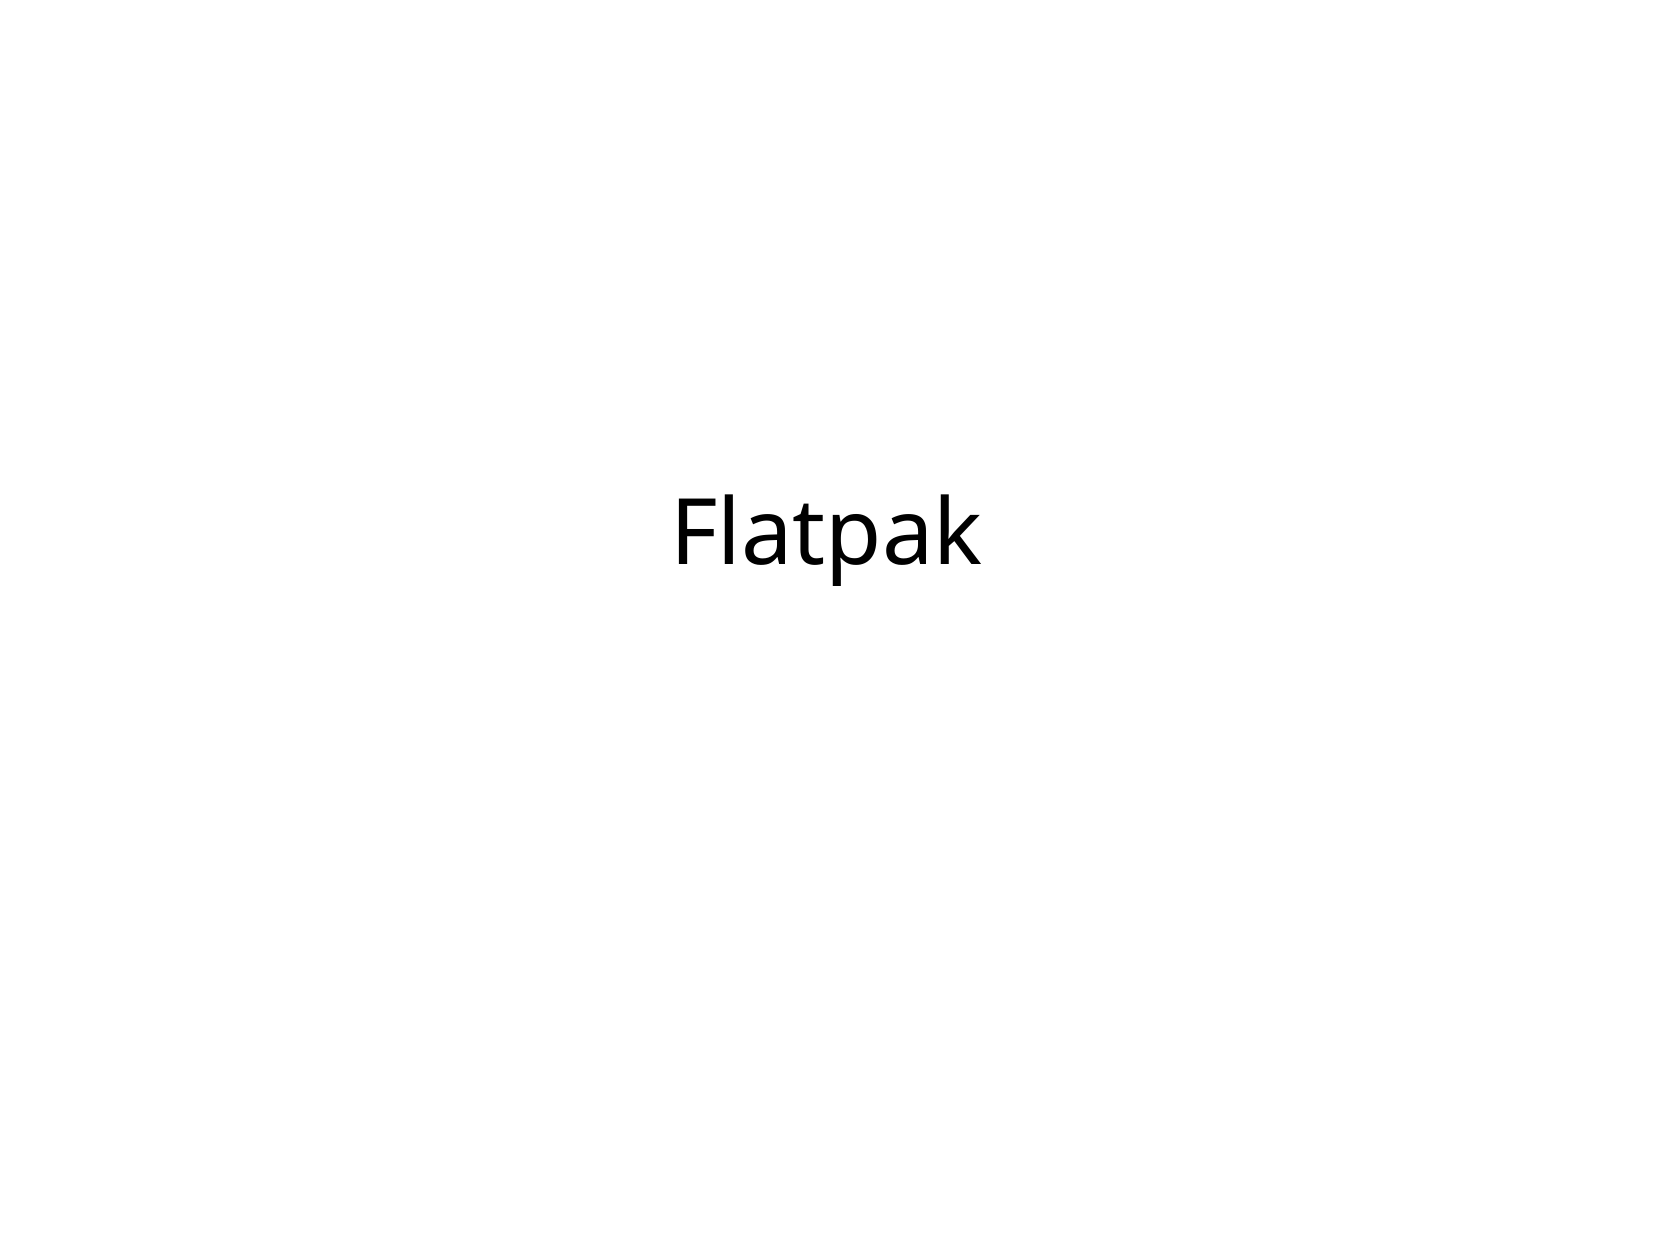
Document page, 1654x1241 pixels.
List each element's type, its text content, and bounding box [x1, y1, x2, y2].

subtitle Flatpak [82, 49, 1571, 1010]
